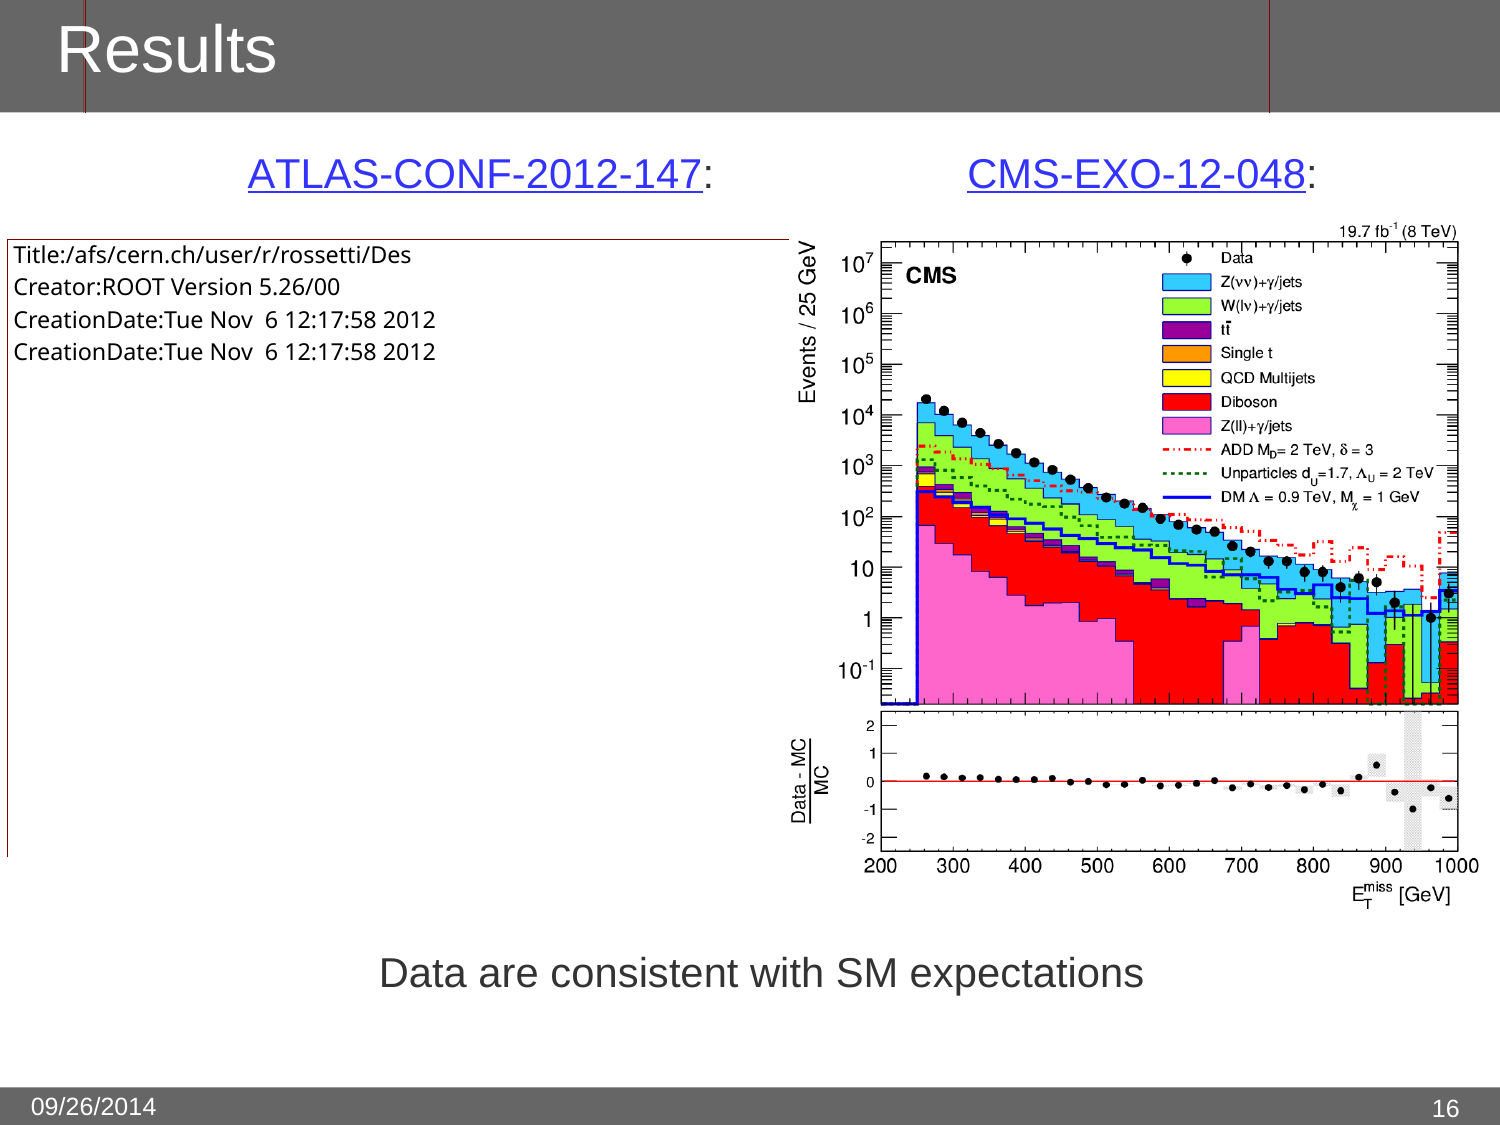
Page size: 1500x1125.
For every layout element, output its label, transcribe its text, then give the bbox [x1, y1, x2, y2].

title Results [37, 0, 1313, 113]
text_box ATLAS-CONF-2012-147: CMS-EXO-12-048: [126, 149, 1439, 198]
text_box Data are consistent with SM expectations [199, 949, 1325, 997]
picture [5, 219, 1480, 910]
